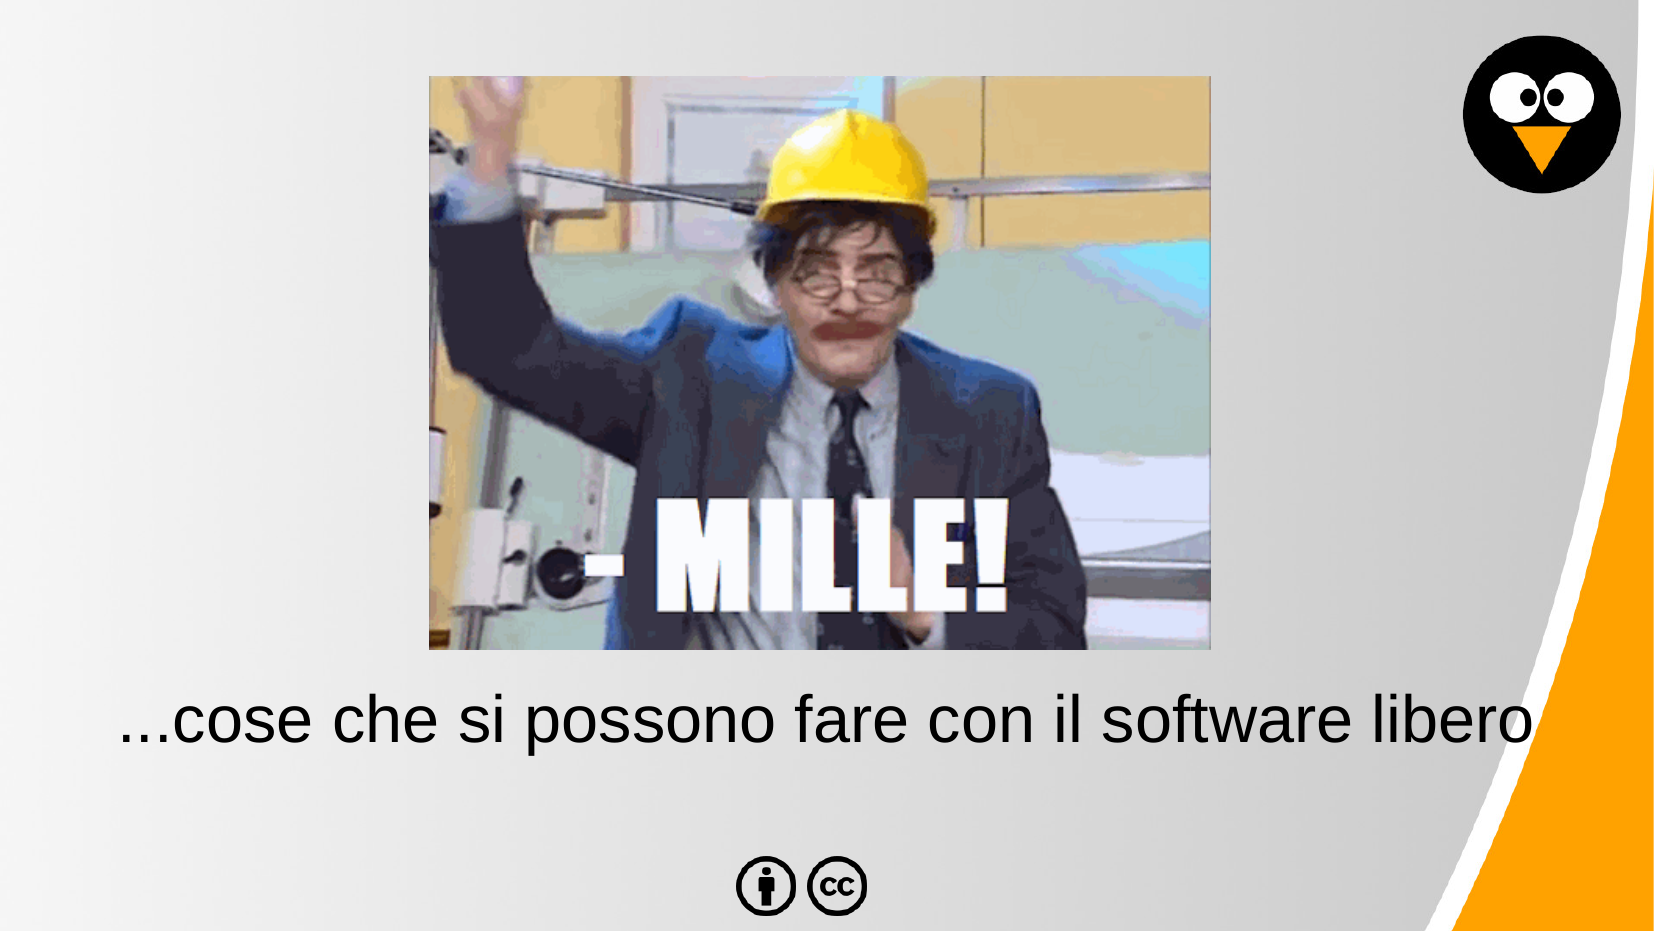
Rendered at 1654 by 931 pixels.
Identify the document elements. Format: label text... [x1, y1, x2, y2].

picture [0, 0, 1654, 931]
subtitle ...cose che si possono fare con il software libero [82, 37, 1571, 757]
